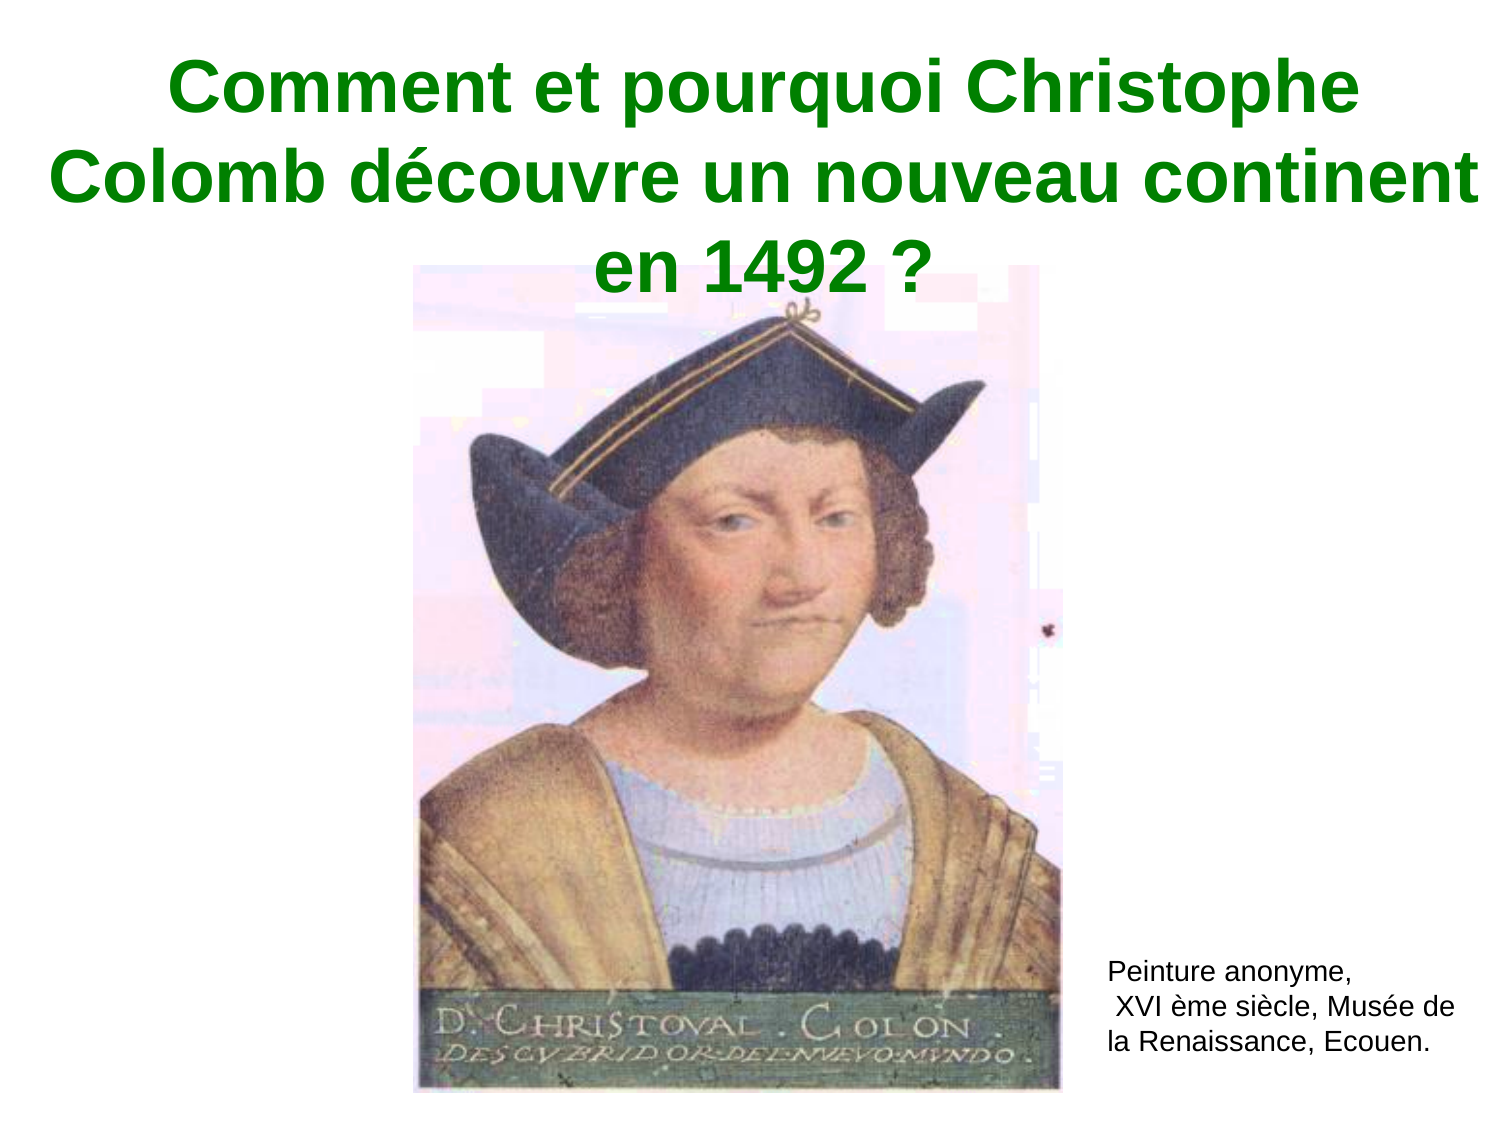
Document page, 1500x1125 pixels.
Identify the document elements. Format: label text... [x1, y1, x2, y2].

picture [413, 315, 1063, 1093]
text_box Peinture anonyme, XVI ème siècle, Musée de la Renaissance, Ecouen. [1092, 944, 1477, 1065]
text_box Comment et pourquoi Christophe Colomb découvre un nouveau continent en 1492 ? [29, 29, 1500, 315]
